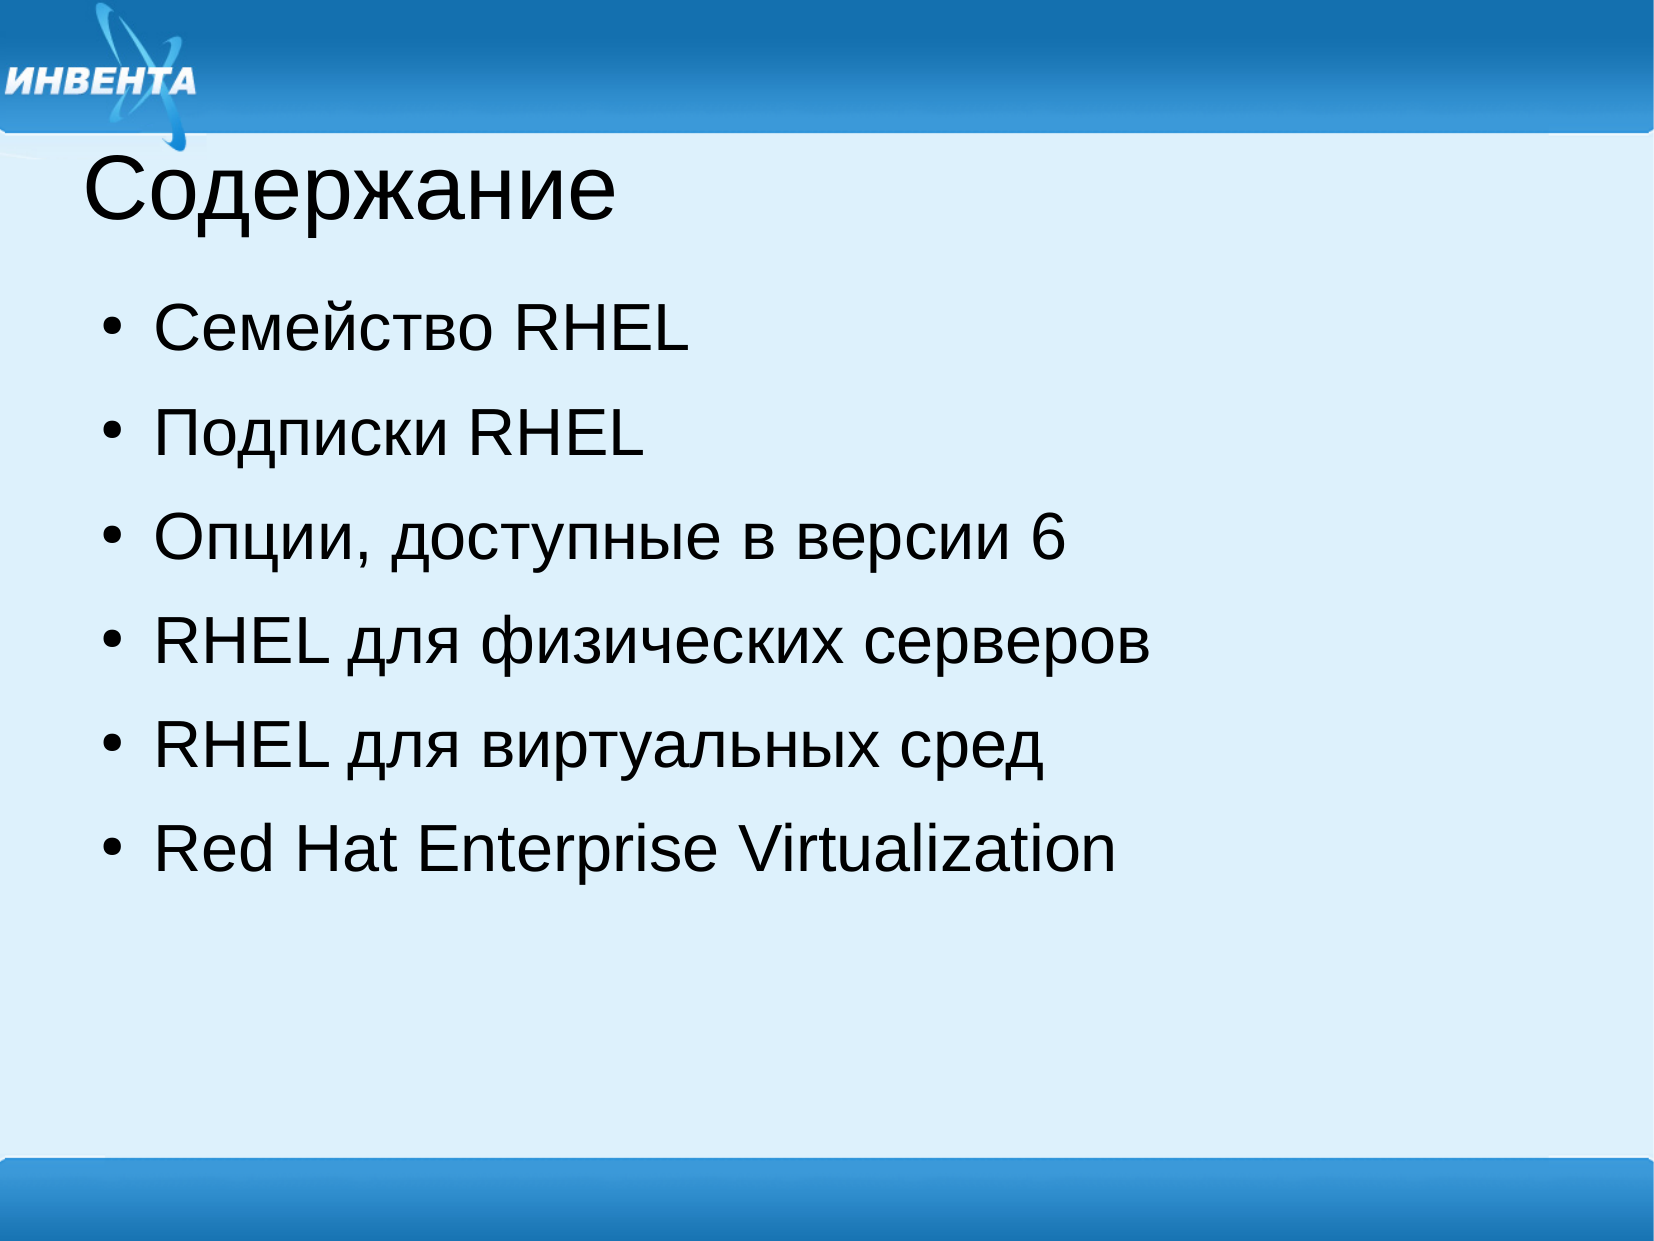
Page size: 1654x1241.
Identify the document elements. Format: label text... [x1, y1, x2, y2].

list Семейство RHEL Подписки RHEL Опции, доступные в версии 6 RHEL для физических серверов RHEL для виртуальных сред Red Hat Enterprise Virtualization [82, 290, 1538, 1010]
title Содержание [82, 120, 1571, 257]
picture [0, 0, 1654, 1241]
